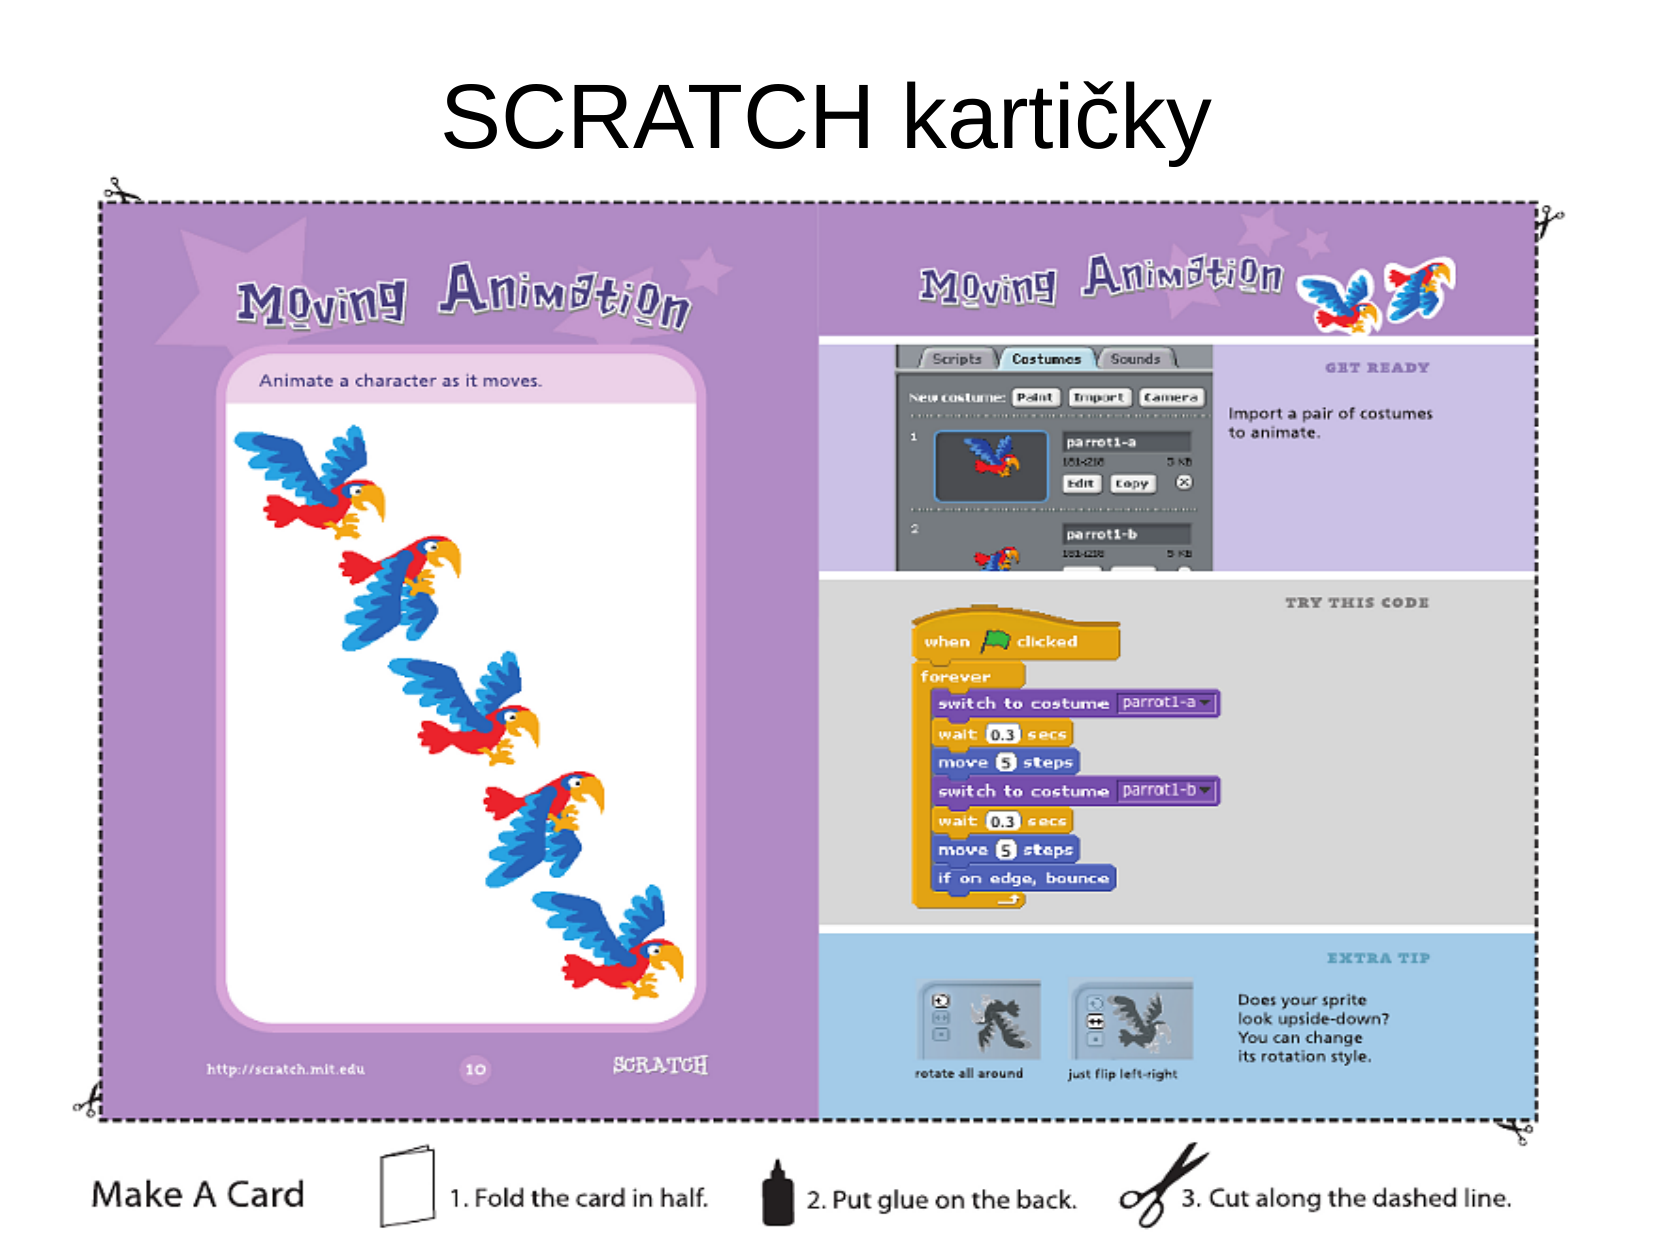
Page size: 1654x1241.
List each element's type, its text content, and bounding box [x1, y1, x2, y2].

title SCRATCH kartičky [82, 56, 1571, 171]
picture [64, 171, 1571, 1235]
